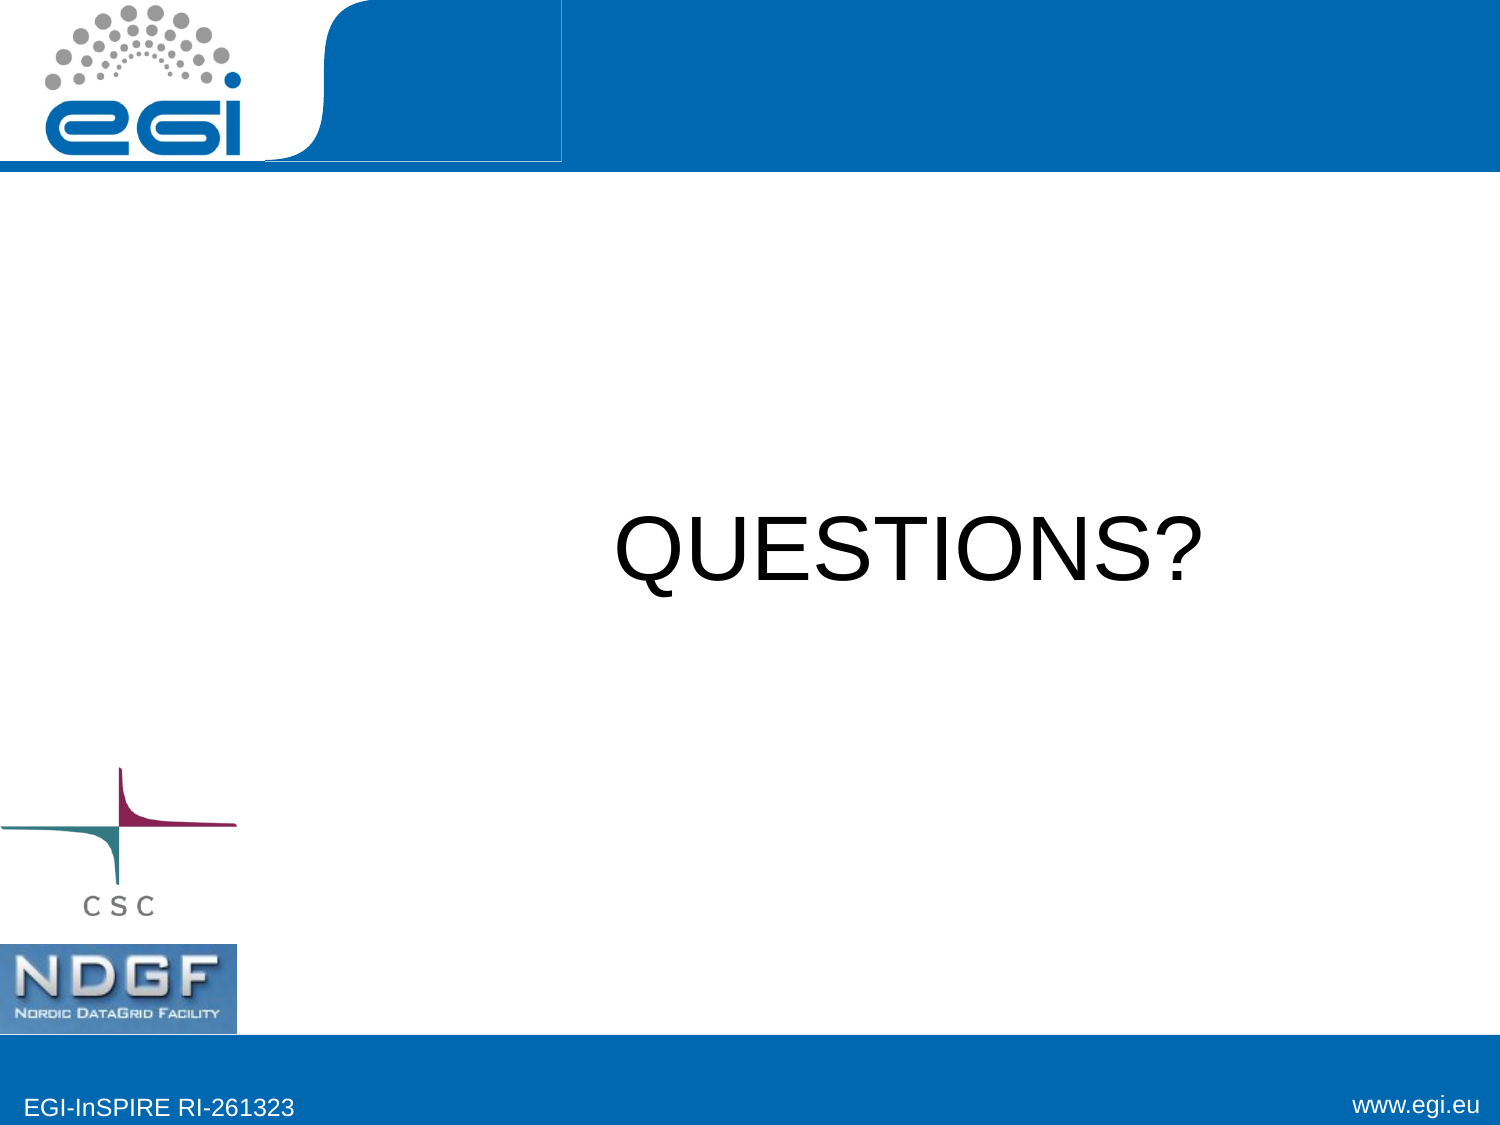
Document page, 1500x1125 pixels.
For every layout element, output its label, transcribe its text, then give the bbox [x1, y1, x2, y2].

picture [0, 0, 265, 161]
picture [0, 944, 237, 1034]
picture [0, 767, 237, 916]
subtitle QUESTIONS? [348, 0, 1471, 1006]
